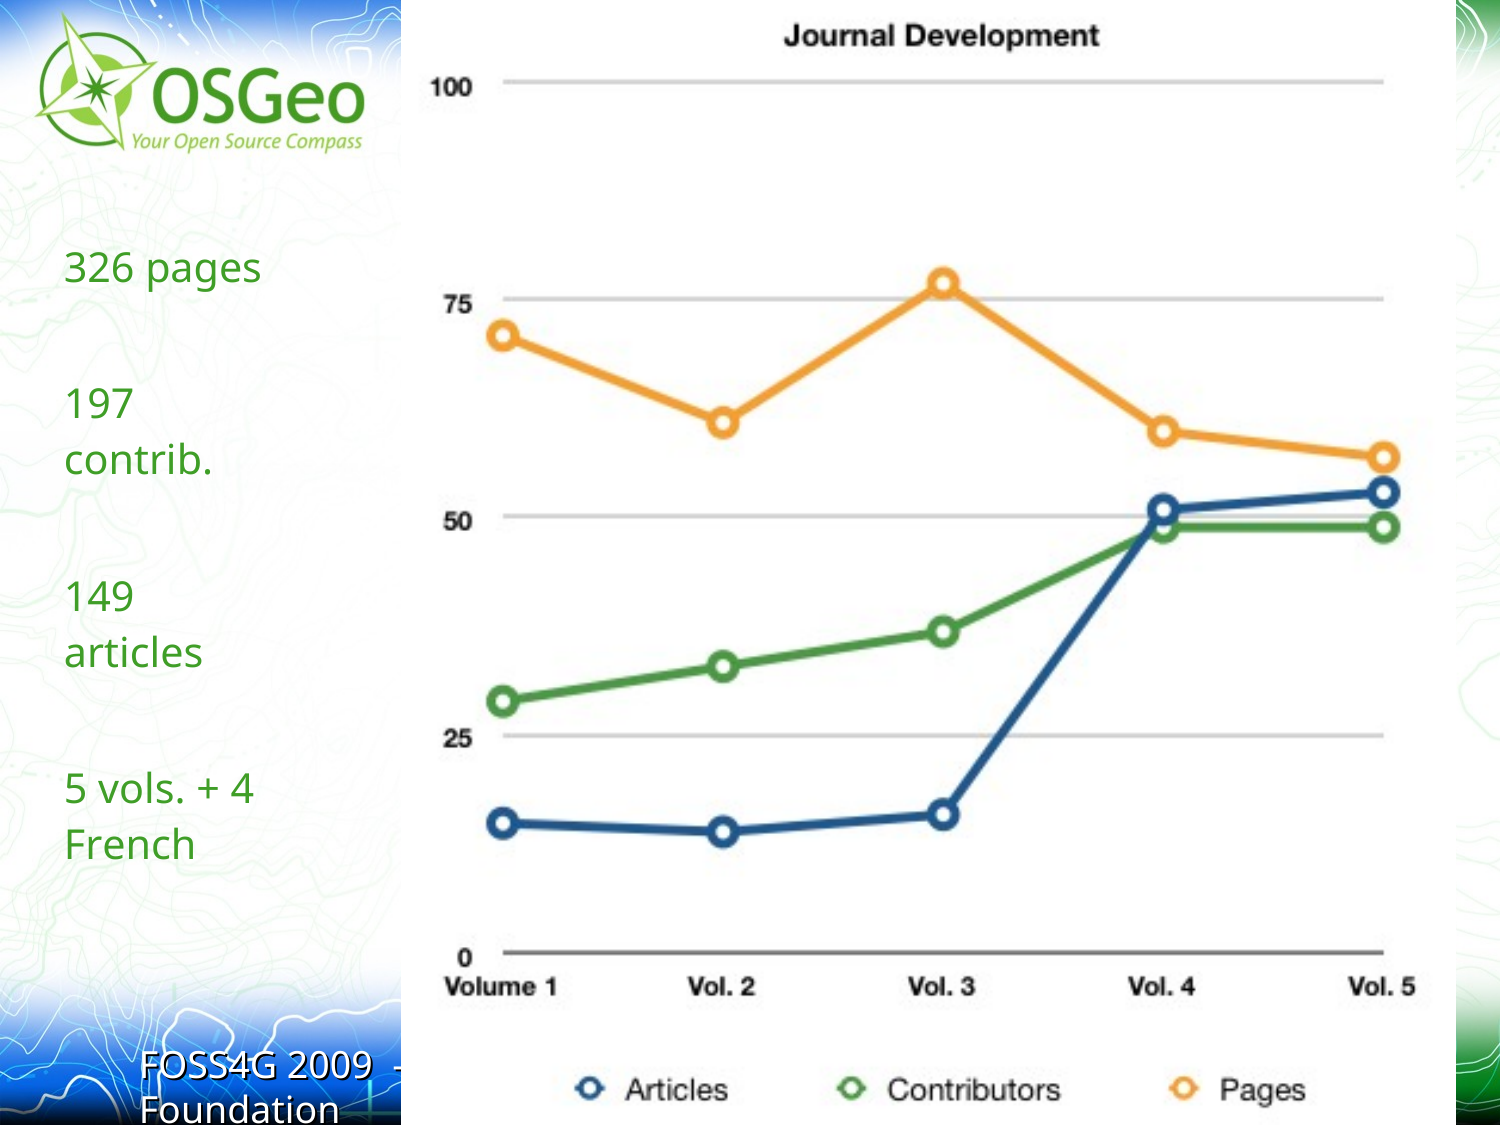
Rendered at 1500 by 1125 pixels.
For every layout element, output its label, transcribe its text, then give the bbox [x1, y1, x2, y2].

picture [257, 1115, 265, 1121]
picture [212, 1107, 223, 1125]
text_box 326 pages 197 contrib. 149 articles 5 vols. + 4 French [49, 230, 296, 880]
picture [0, 0, 1500, 1125]
picture [301, 1107, 311, 1121]
picture [165, 1107, 175, 1121]
picture [234, 1107, 244, 1121]
picture [325, 1107, 336, 1125]
